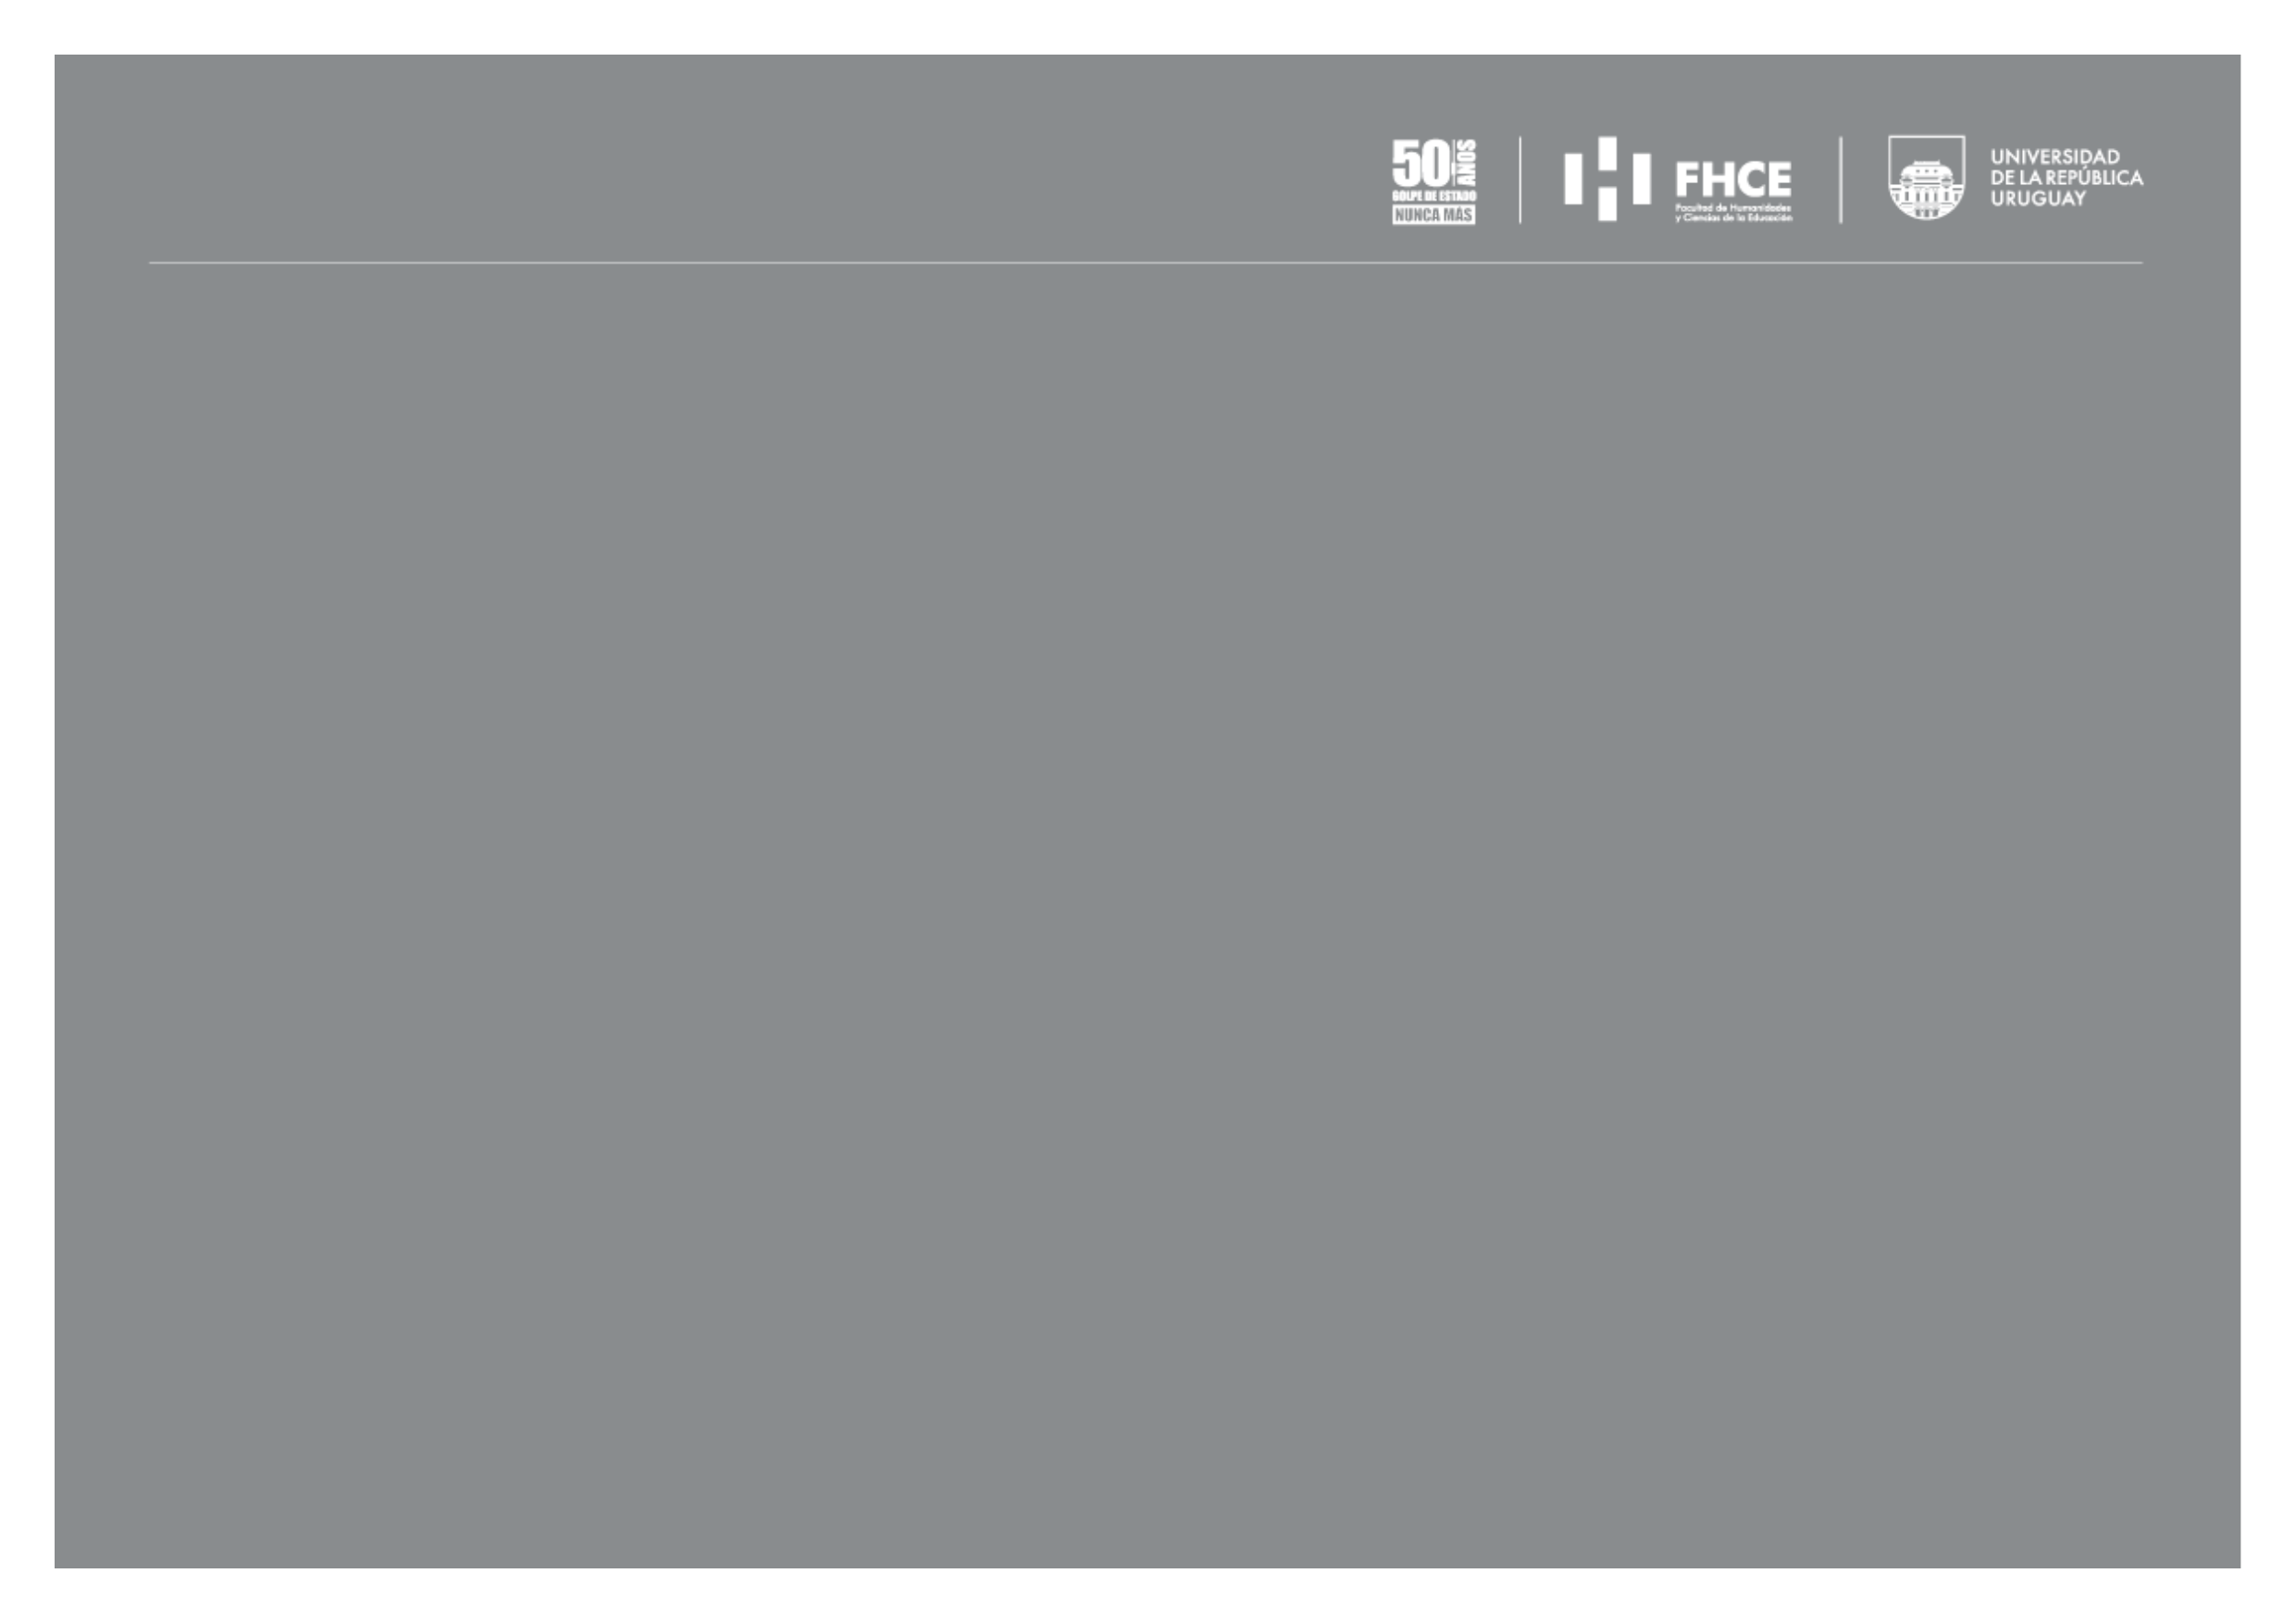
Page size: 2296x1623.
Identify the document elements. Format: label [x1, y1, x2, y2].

picture [55, 55, 2241, 1568]
